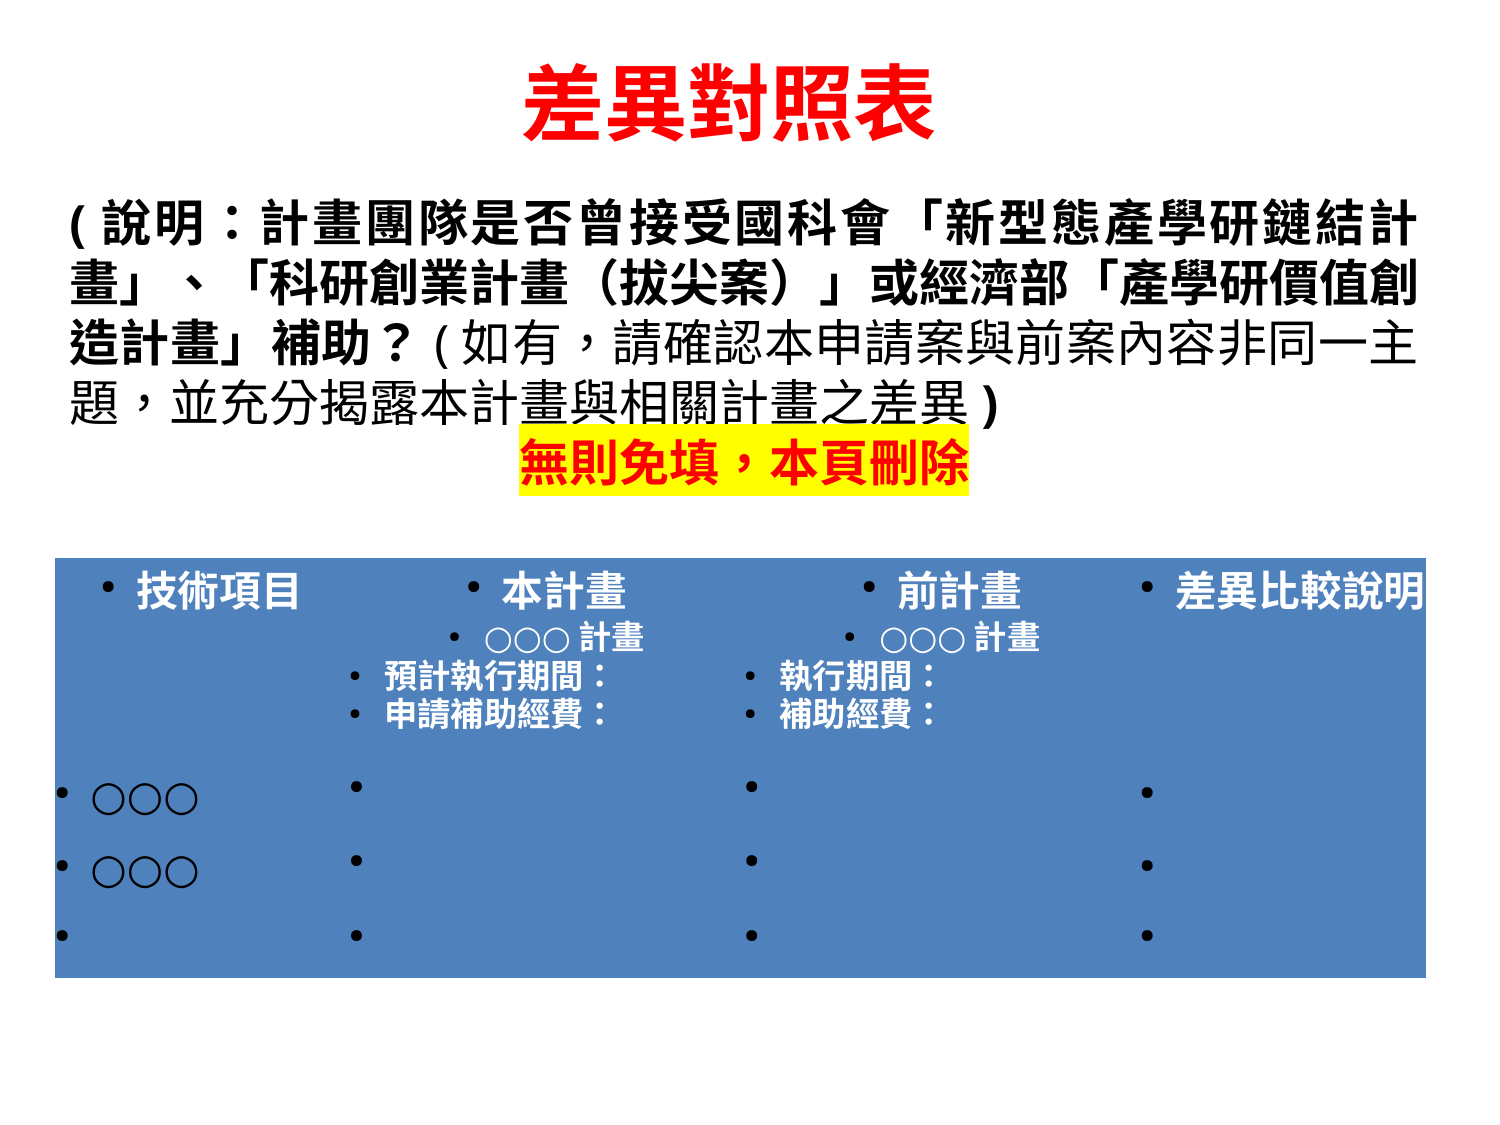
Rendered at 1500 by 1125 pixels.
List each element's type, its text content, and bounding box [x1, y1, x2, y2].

table_cell [349, 839, 744, 908]
table_header 本計畫 [349, 558, 744, 619]
table_cell [1140, 908, 1426, 978]
table_cell ○○○ [55, 839, 349, 908]
table_header 技術項目 [55, 558, 349, 765]
table_cell [349, 908, 744, 978]
table_cell ○○○ [55, 765, 349, 839]
table_cell [744, 765, 1140, 839]
text_box (說明：計畫團隊是否曾接受國科會「新型態產學研鏈結計畫」、「科研創業計畫（拔尖案）」或經濟部「產學研價值創造計畫」補助？(如有，請確認本申請案與前案內容非同一主題，並充分揭露本計畫與相關計畫之差異) 無則免填，本頁刪除 [54, 184, 1446, 503]
title 差異對照表 [33, 18, 1426, 185]
table_cell [1140, 839, 1426, 908]
table_header 差異比較說明 [1140, 558, 1426, 765]
table_cell [744, 908, 1140, 978]
table_cell [744, 839, 1140, 908]
table_cell [1140, 765, 1426, 839]
table_cell [55, 908, 349, 978]
table_cell ○○○計畫 預計執行期間： 申請補助經費： [349, 619, 744, 765]
table_cell [349, 765, 744, 839]
table_cell ○○○計畫 執行期間： 補助經費： [744, 619, 1140, 765]
table_header 前計畫 [744, 558, 1140, 619]
